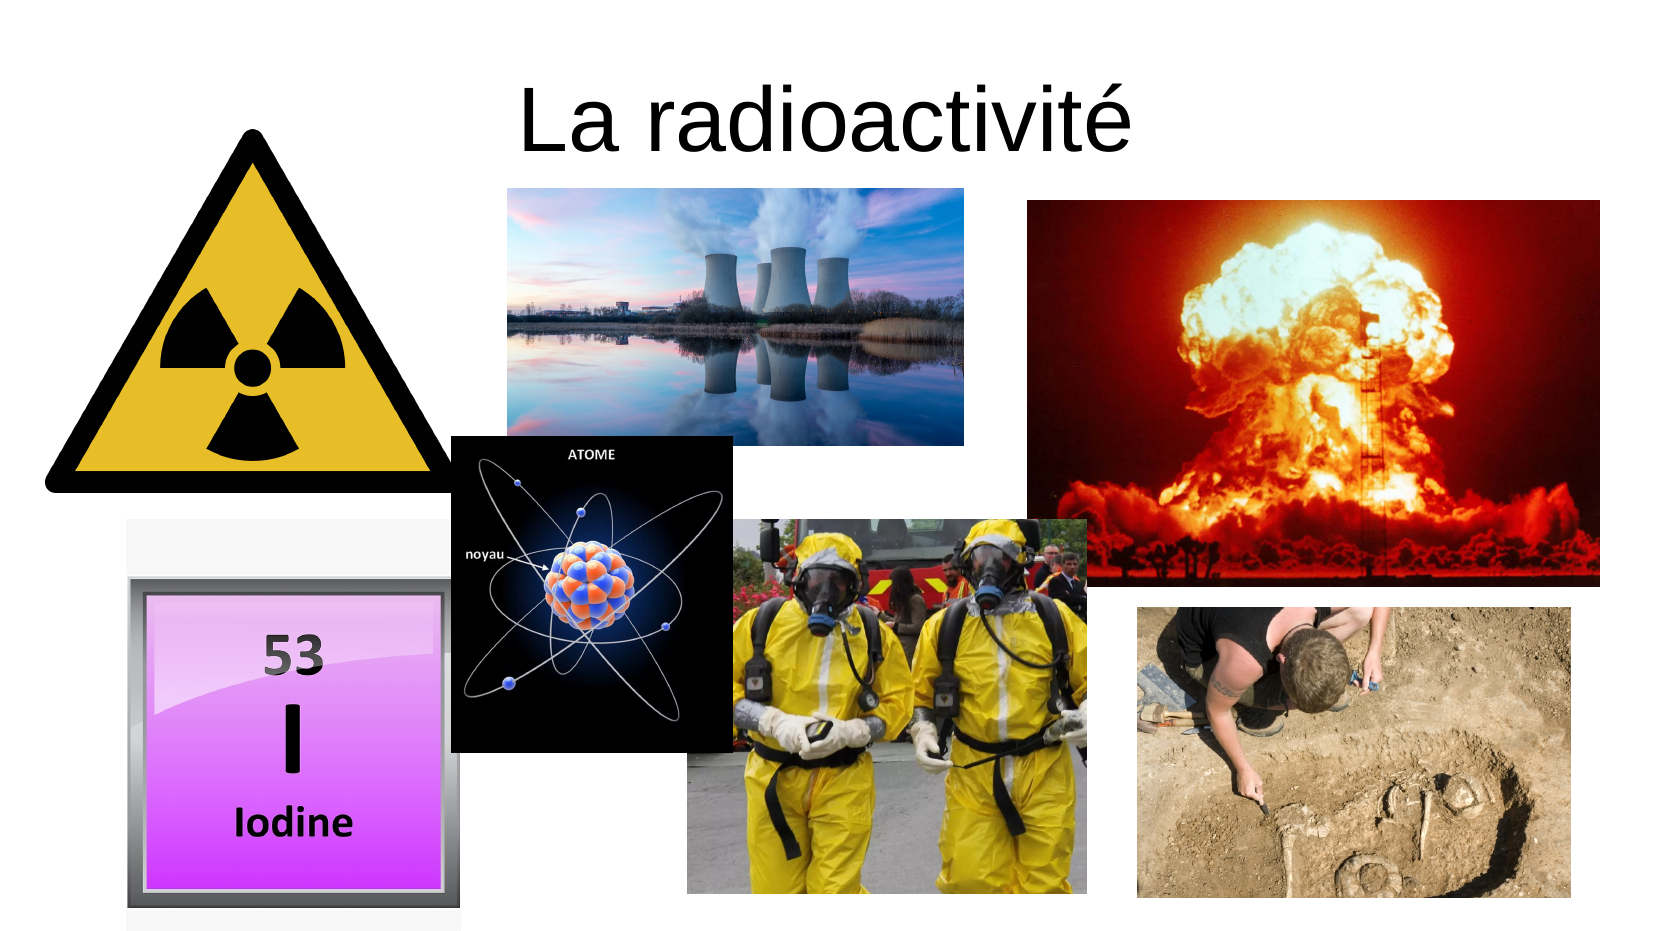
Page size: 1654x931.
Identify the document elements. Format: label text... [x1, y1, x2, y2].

picture [44, 129, 1600, 931]
picture [1137, 607, 1571, 898]
title La radioactivité [82, 37, 1571, 193]
